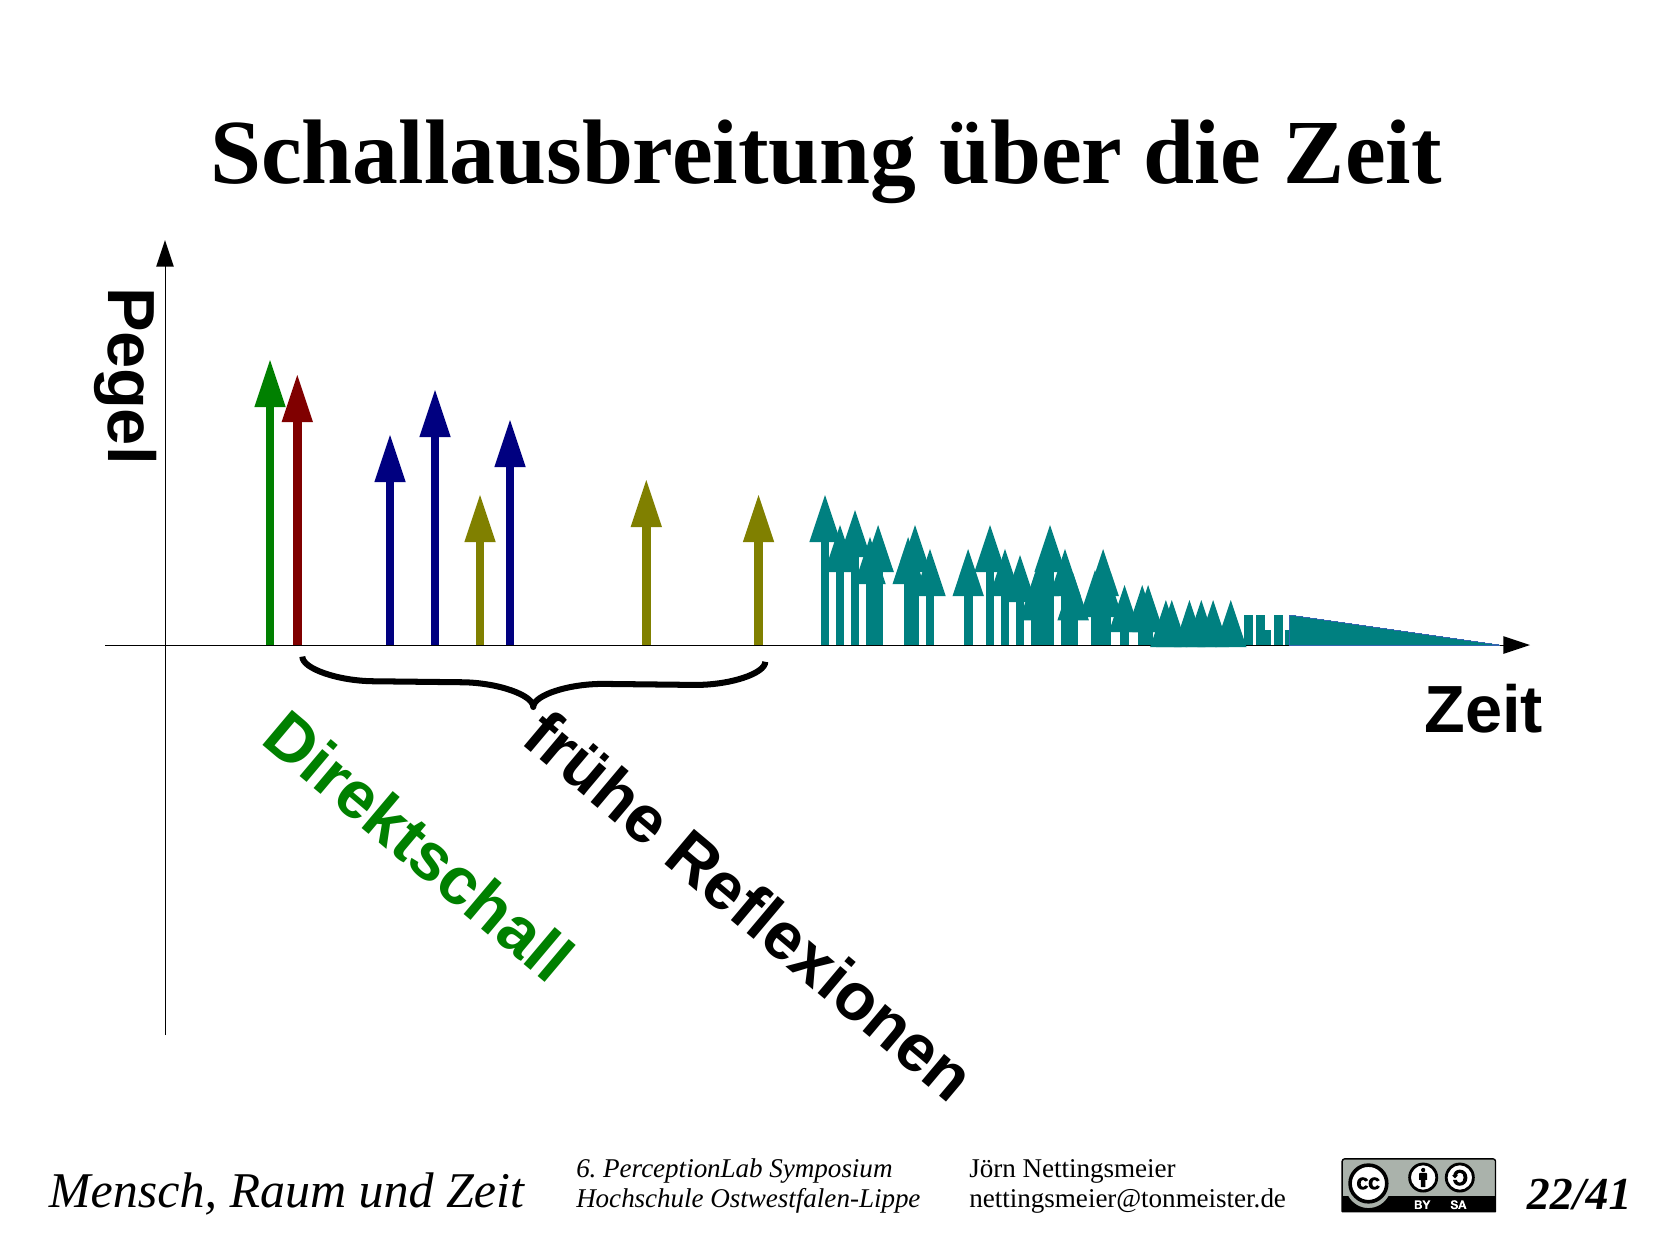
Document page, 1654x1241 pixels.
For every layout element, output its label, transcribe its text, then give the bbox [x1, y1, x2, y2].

text_box Direktschall [227, 680, 604, 1021]
text_box frühe Reflexionen [487, 692, 1006, 1140]
text_box [1289, 615, 1500, 646]
title Schallausbreitung über die Zeit [82, 49, 1571, 257]
text_box Zeit [1410, 664, 1559, 766]
text_box Pegel [75, 272, 177, 481]
